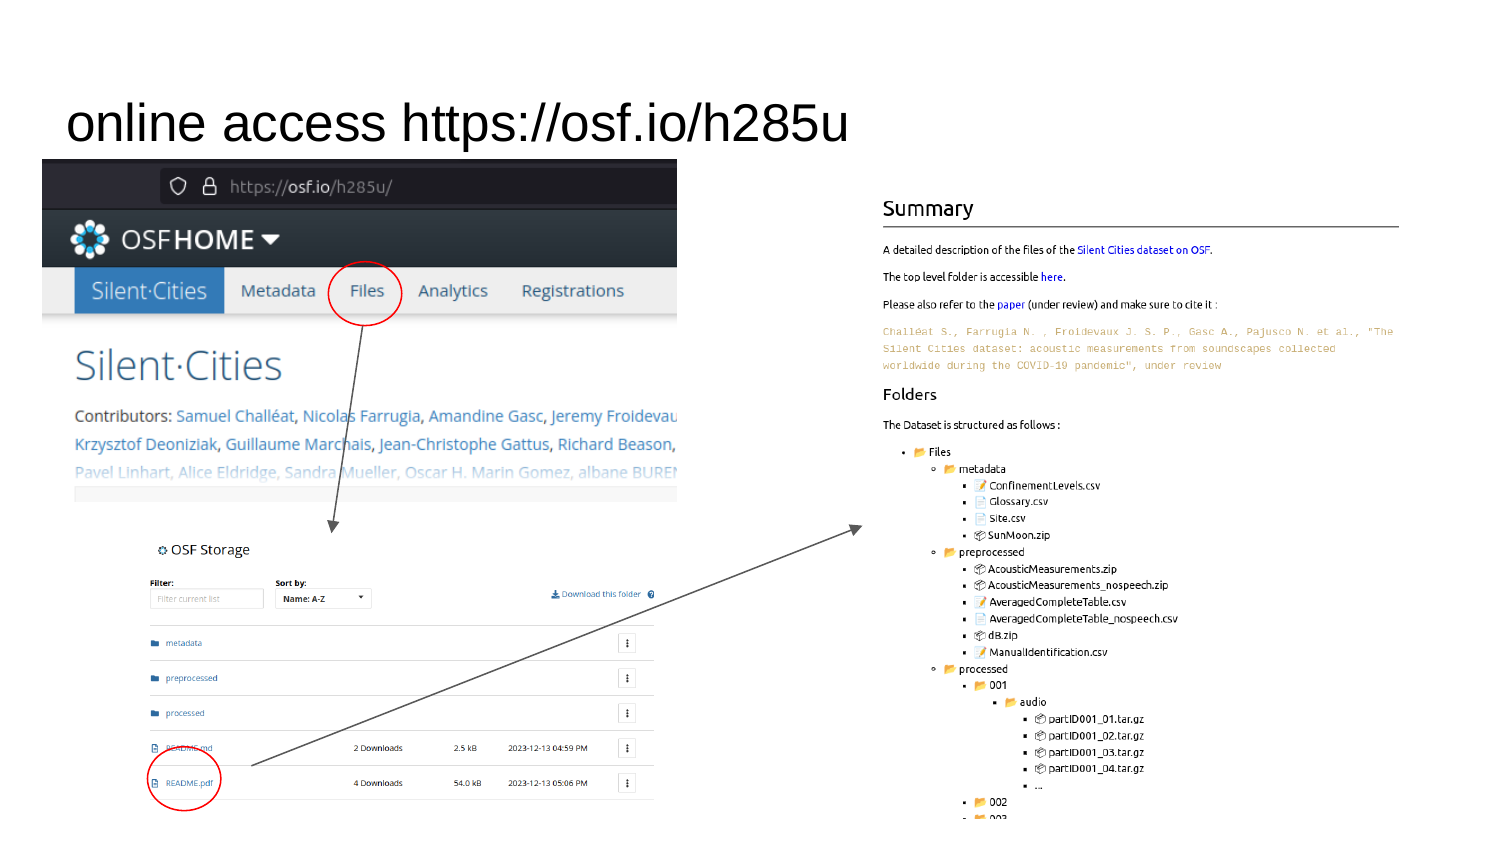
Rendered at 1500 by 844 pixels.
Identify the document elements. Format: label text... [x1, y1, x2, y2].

picture [149, 748, 220, 809]
picture [862, 175, 1431, 819]
picture [138, 534, 654, 811]
picture [42, 159, 677, 502]
title online access https://osf.io/h285u [51, 72, 1449, 167]
picture [330, 263, 400, 324]
